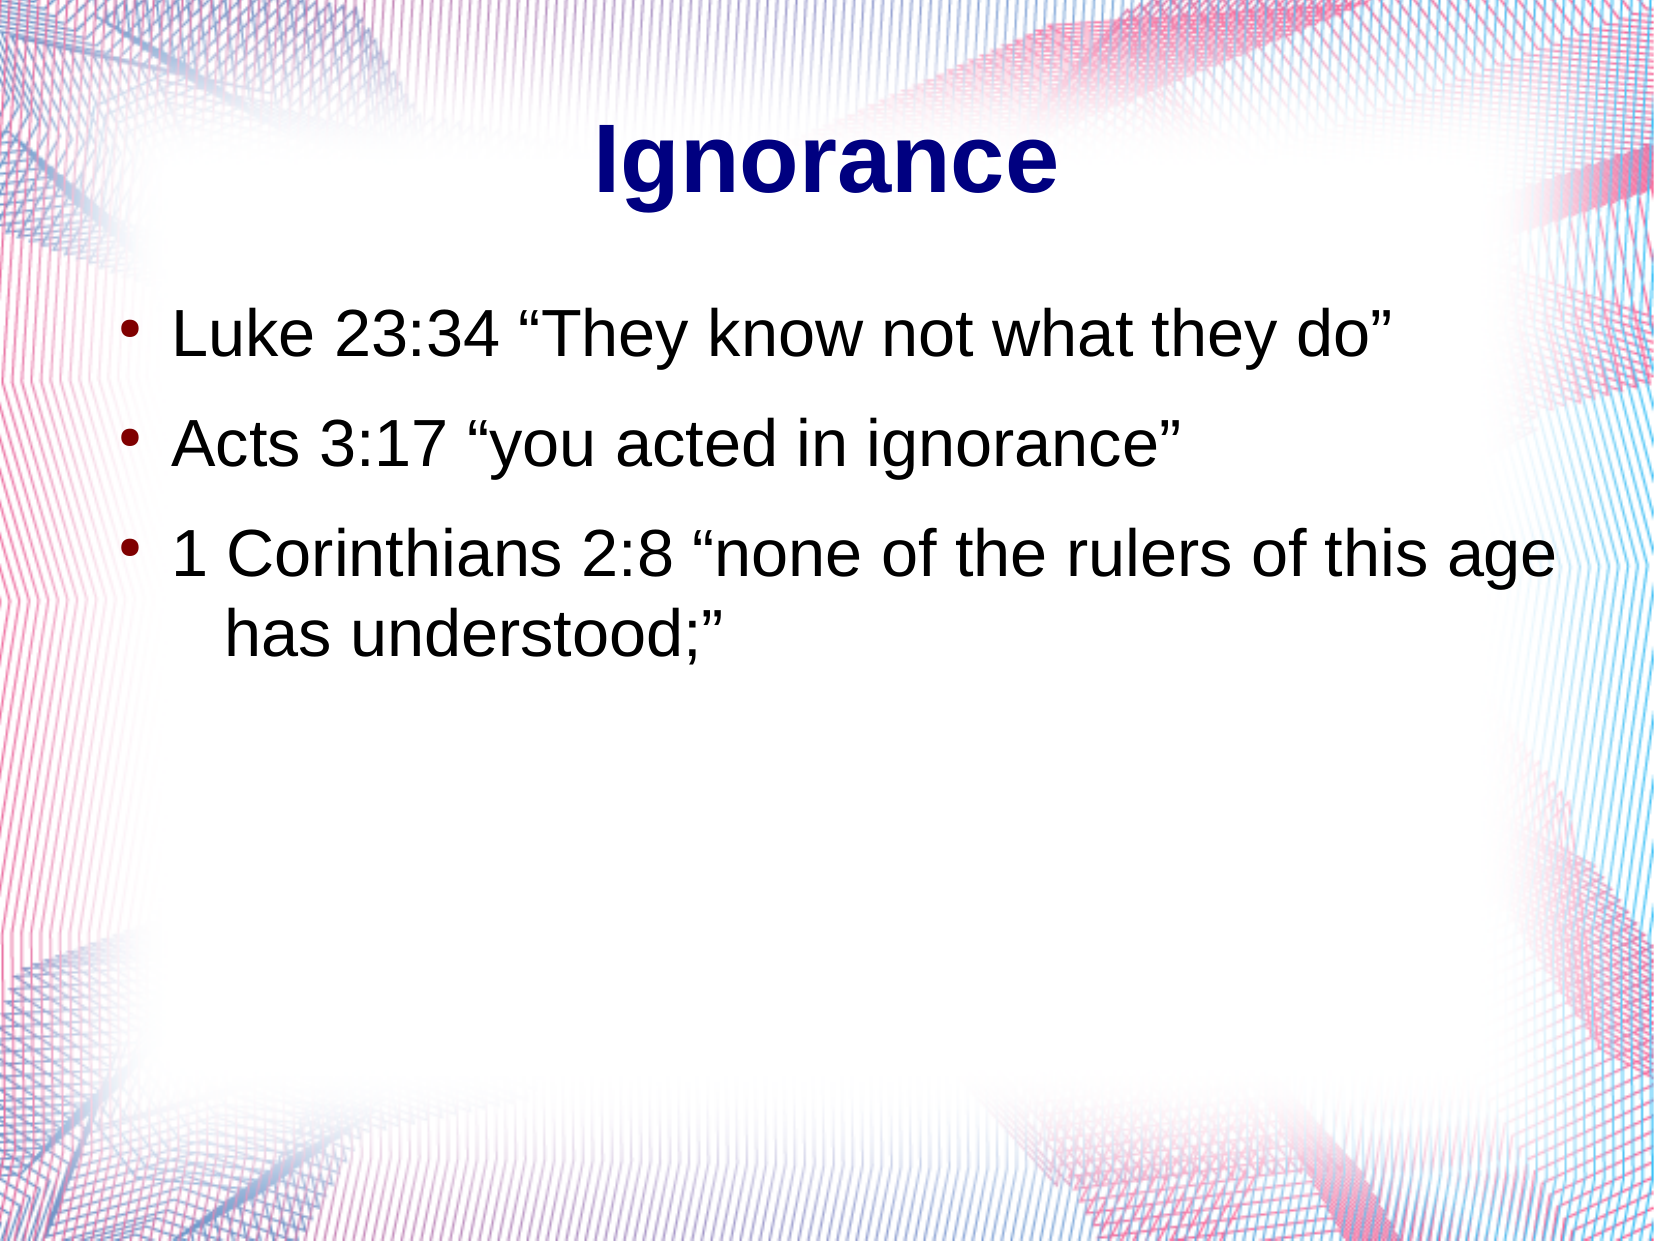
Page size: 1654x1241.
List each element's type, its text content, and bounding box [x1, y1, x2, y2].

title Ignorance [82, 49, 1571, 257]
list Luke 23:34 “They know not what they do” Acts 3:17 “you acted in ignorance” 1 Corinthians 2:8 “none of the rulers of this age has understood;” [82, 290, 1571, 1109]
